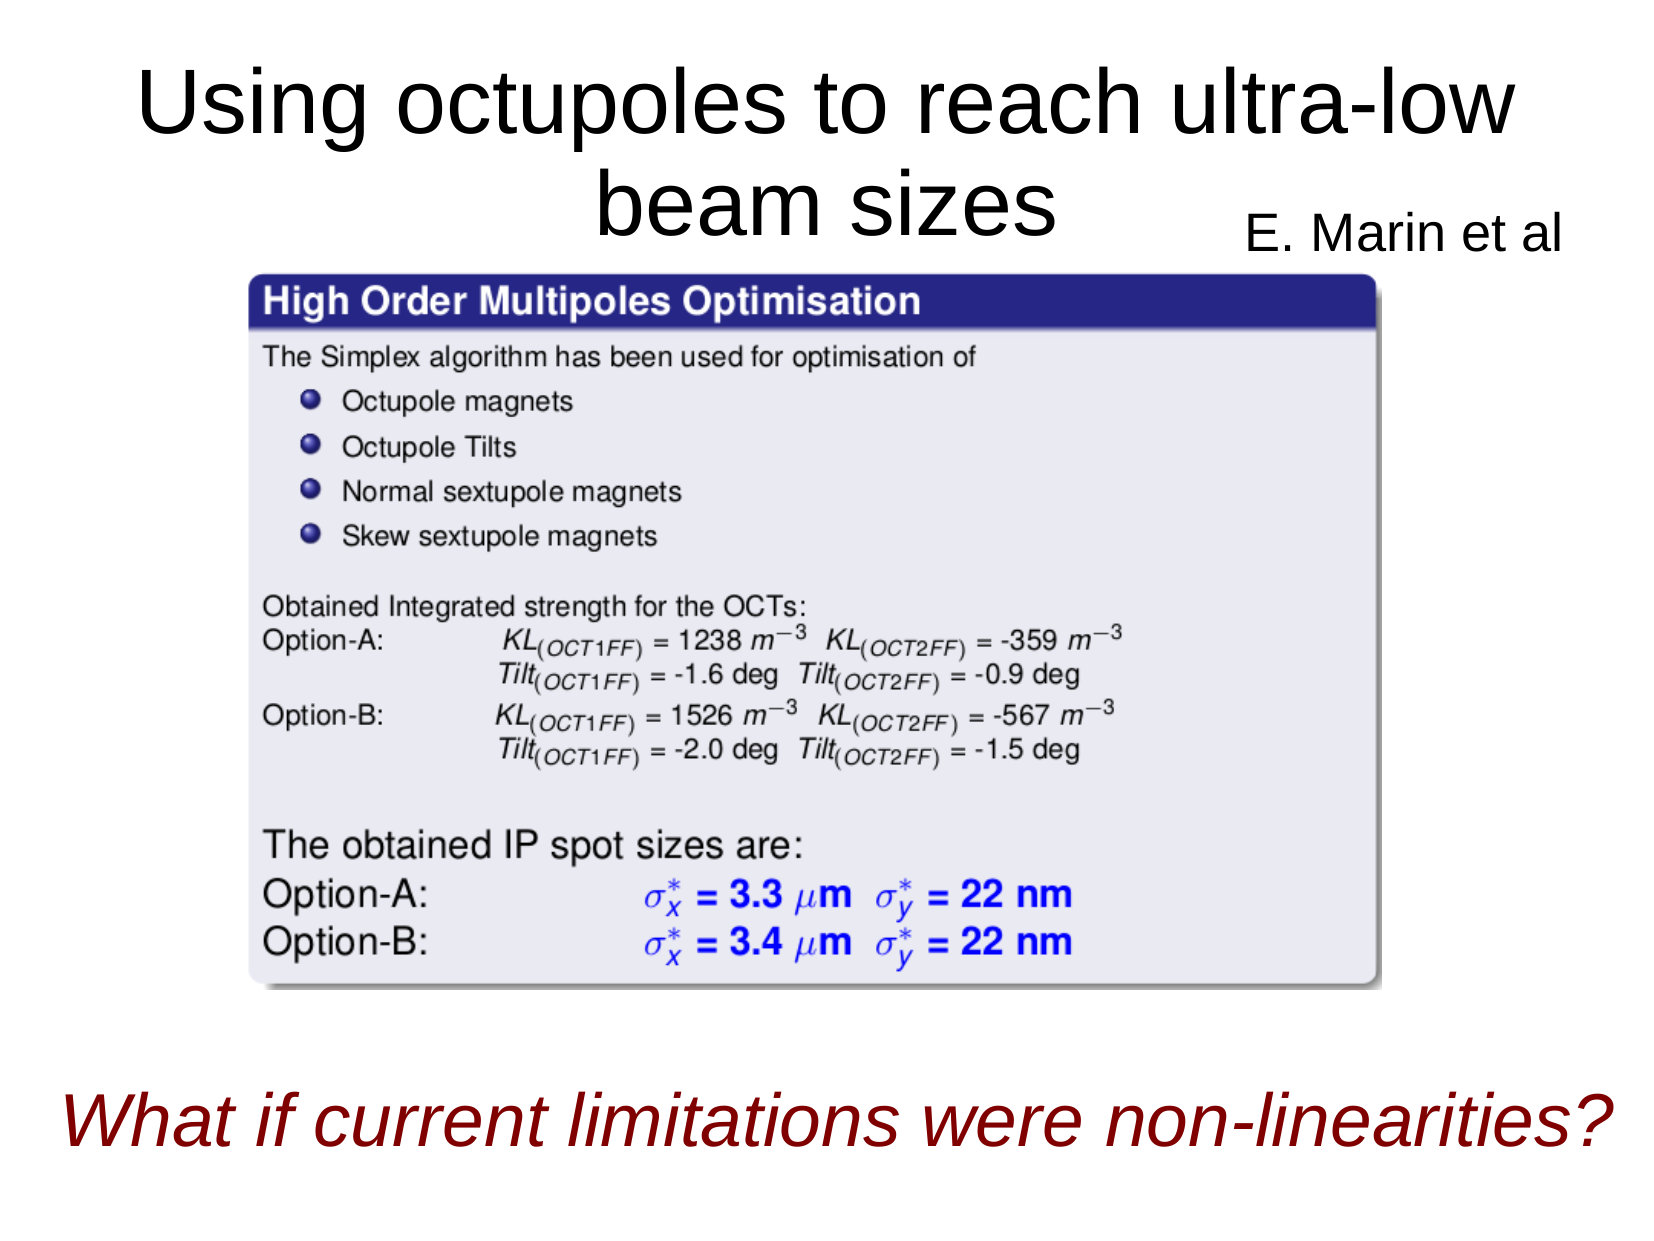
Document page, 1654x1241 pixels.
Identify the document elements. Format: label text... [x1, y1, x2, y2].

picture [238, 270, 1382, 991]
text_box E. Marin et al [1230, 195, 1580, 271]
text_box What if current limitations were non-linearities? [45, 1071, 1631, 1171]
title Using octupoles to reach ultra-low beam sizes [82, 49, 1571, 257]
